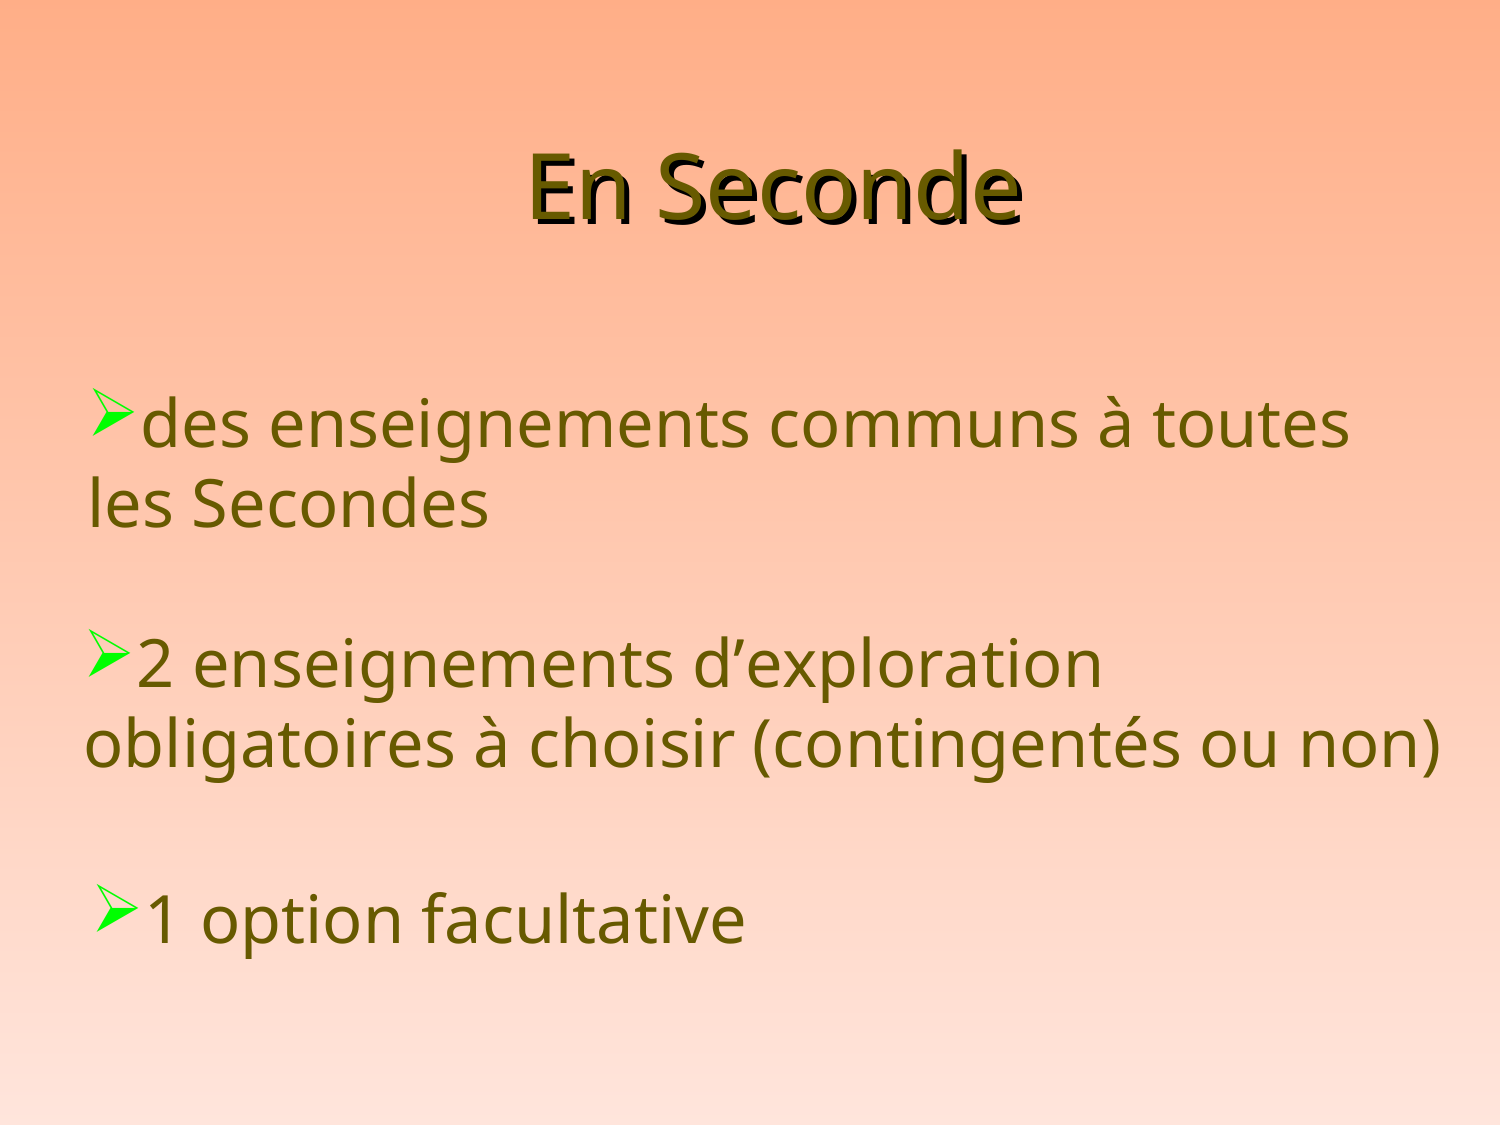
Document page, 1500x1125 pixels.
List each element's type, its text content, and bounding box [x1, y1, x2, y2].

text_box En Seconde [135, 101, 1411, 265]
text_box 2 enseignements d’exploration obligatoires à choisir (contingentés ou non) [68, 613, 1471, 869]
text_box des enseignements communs à toutes les Secondes [72, 373, 1436, 549]
text_box 1 option facultative [76, 869, 1227, 965]
